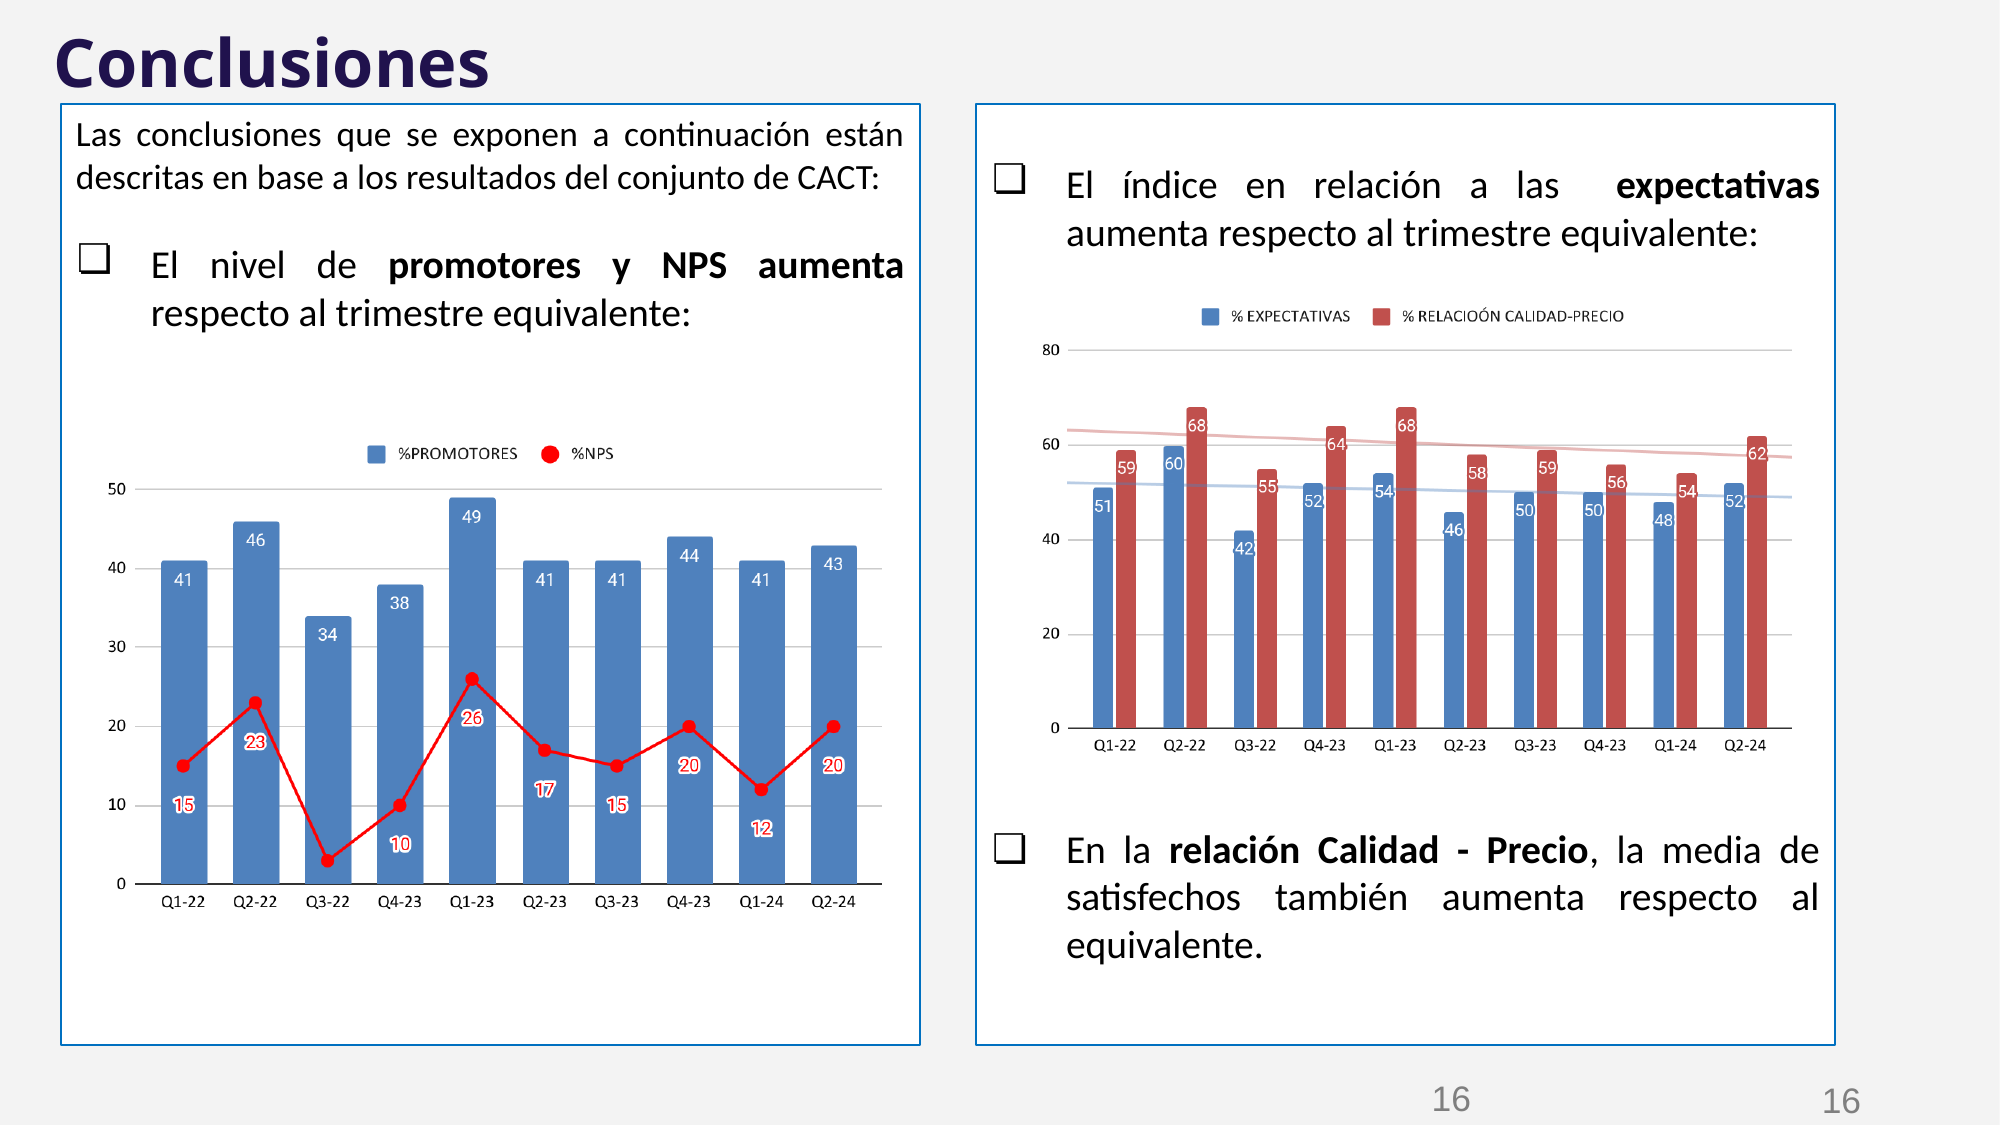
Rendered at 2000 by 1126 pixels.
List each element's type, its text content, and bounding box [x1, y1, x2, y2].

picture [1008, 283, 1817, 779]
picture [72, 419, 908, 937]
text_box Conclusiones [53, 0, 1946, 124]
text_box <number> [1413, 1067, 1881, 1126]
text_box Las conclusiones que se exponen a continuación están descritas en base a los resultados del conjunto de CACT: El nivel de promotores y NPS aumenta respecto al trimestre equivalente: [60, 103, 920, 1046]
text_box El índice en relación a las expectativas aumenta respecto al trimestre equivalente: En la relación Calidad - Precio, la media de satisfechos también aumenta respecto al equivalente. [976, 103, 1836, 1046]
